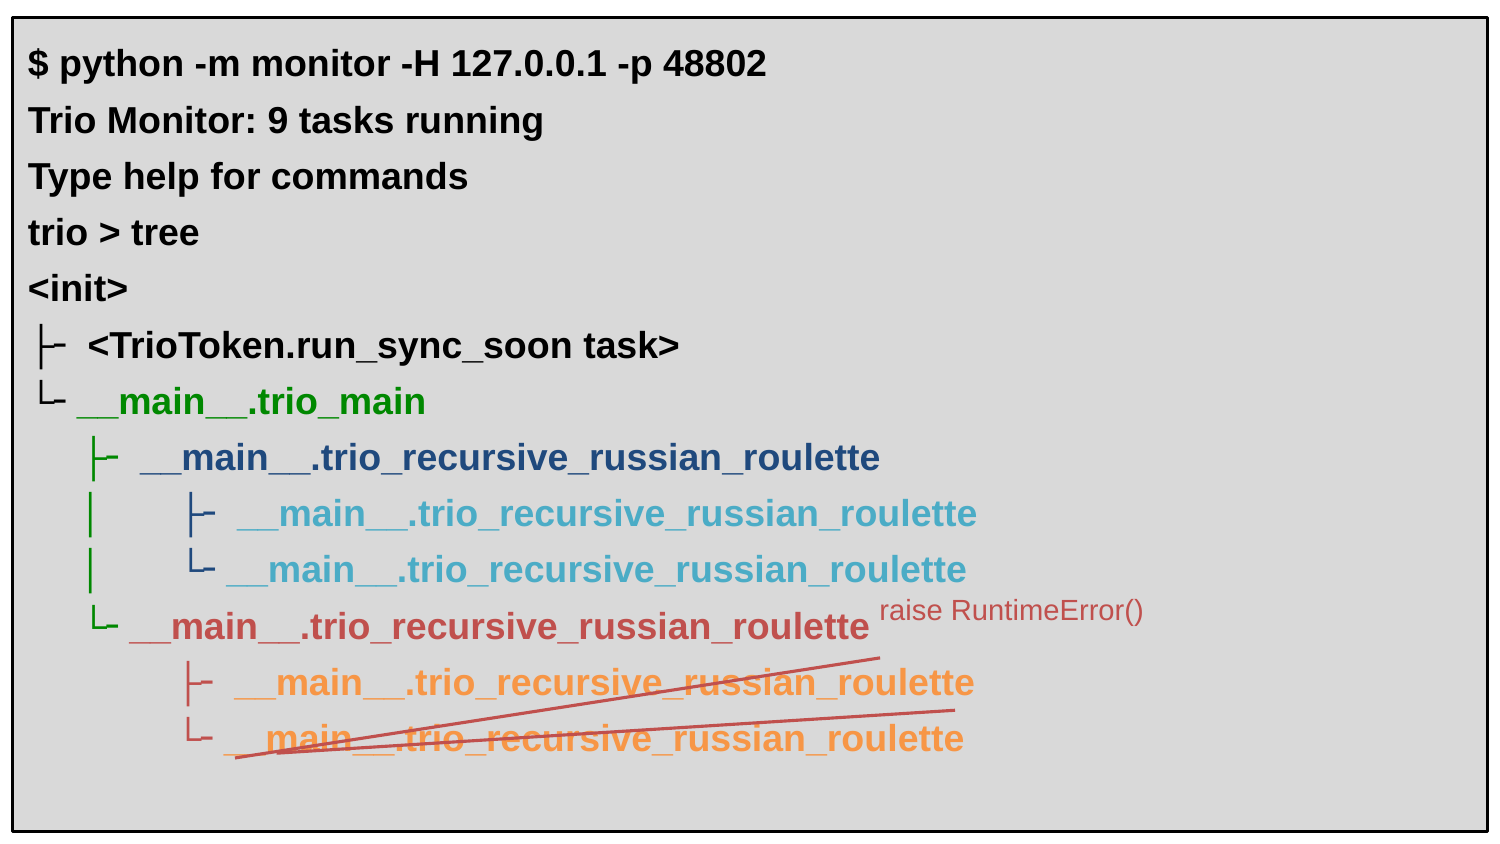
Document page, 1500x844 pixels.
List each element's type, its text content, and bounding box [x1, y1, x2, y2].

text_box $ python -m monitor -H 127.0.0.1 -p 48802 Trio Monitor: 9 tasks running Type help for commands trio > tree <init> ├╴ <TrioToken.run_sync_soon task> └╴__main__.trio_main ├╴ __main__.trio_recursive_russian_roulette │ ├╴ __main__.trio_recursive_russian_roulette │ └╴__main__.trio_recursive_russian_roulette └╴__main__.trio_recursive_russian_roulette ├╴ __main__.trio_recursive_russian_roulette └╴__main__.trio_recursive_russian_roulette [12, 17, 1488, 832]
text_box raise RuntimeError() [864, 576, 1219, 652]
